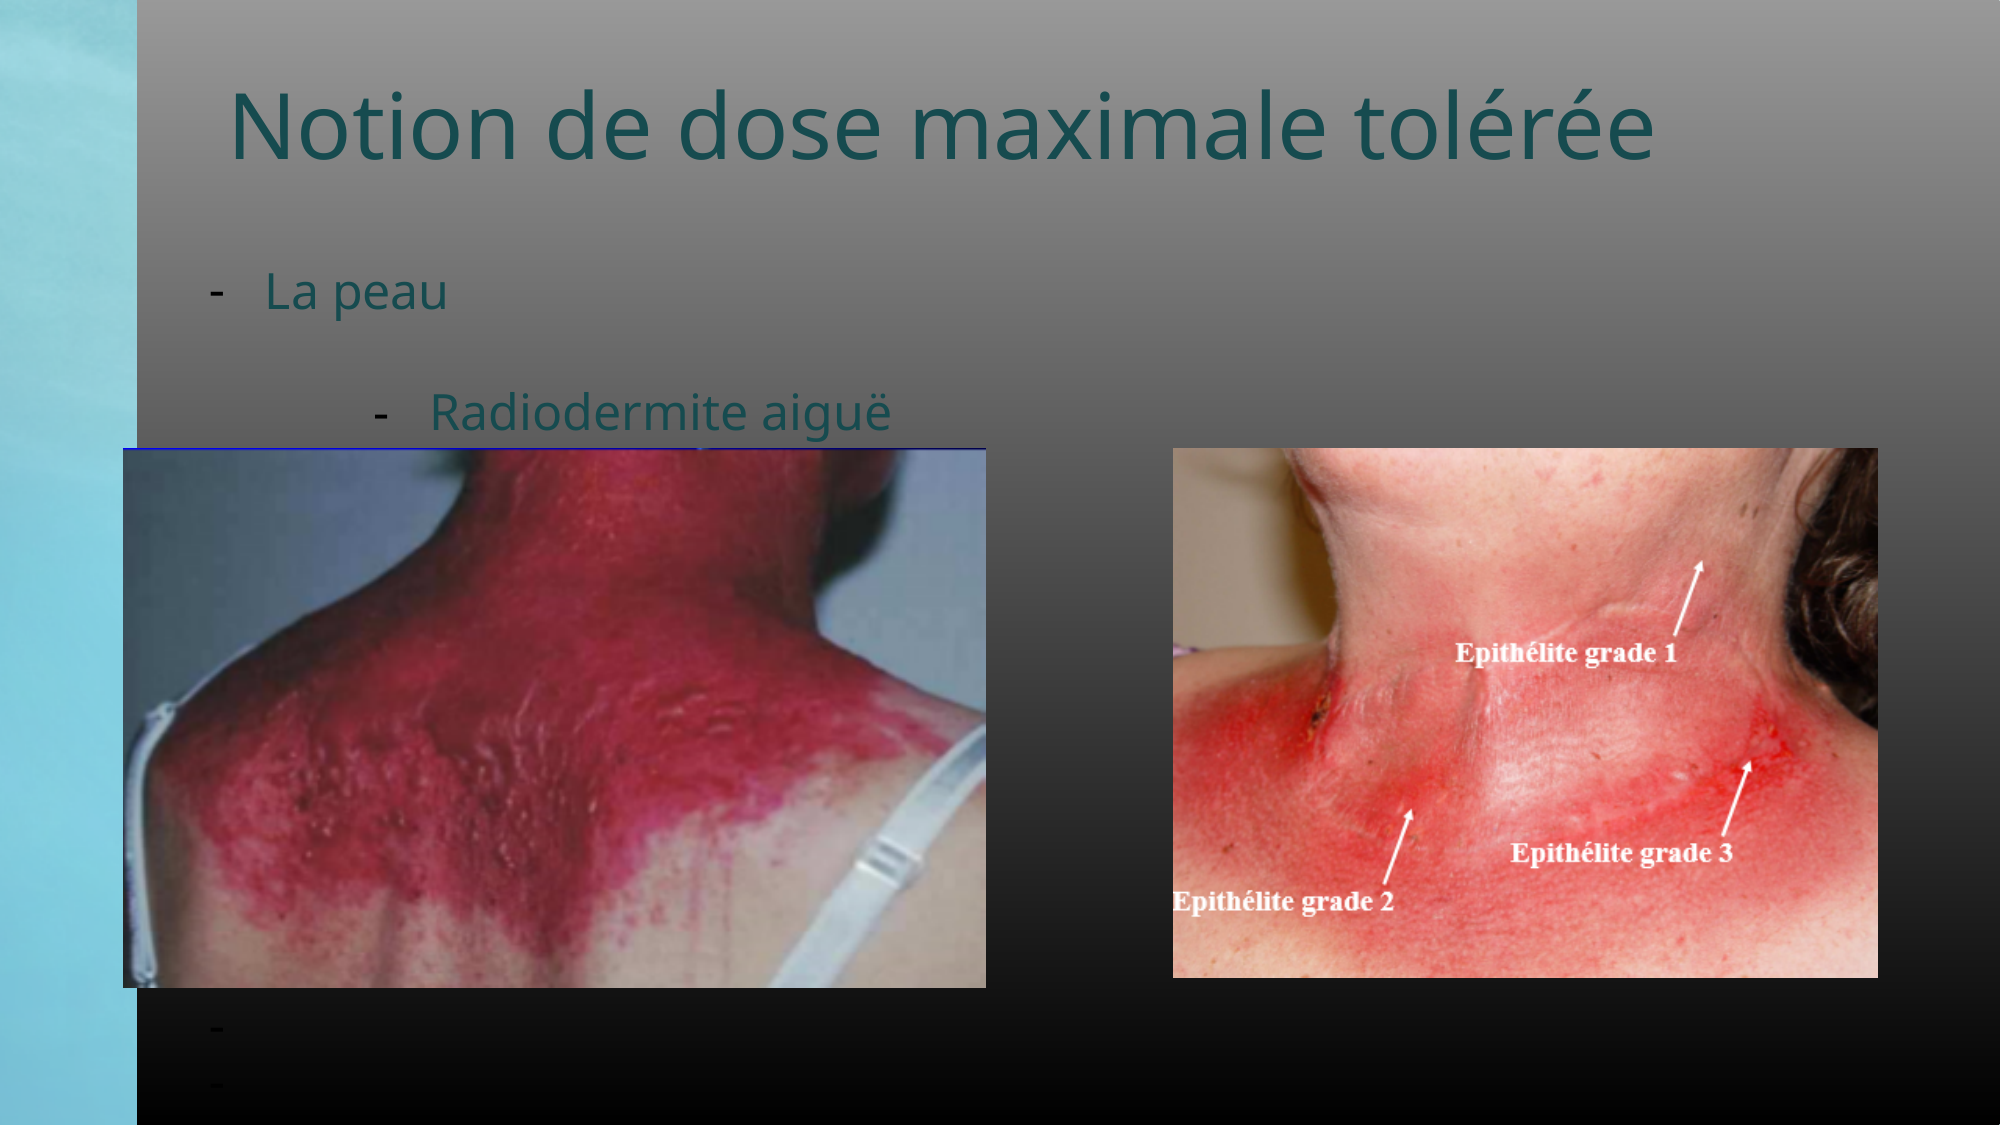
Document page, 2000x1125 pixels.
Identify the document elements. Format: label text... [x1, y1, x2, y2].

picture [123, 448, 986, 988]
picture [1173, 448, 1878, 978]
title Notion de dose maximale tolérée [212, 62, 1728, 188]
list La peau Radiodermite aiguë [193, 199, 1981, 1060]
